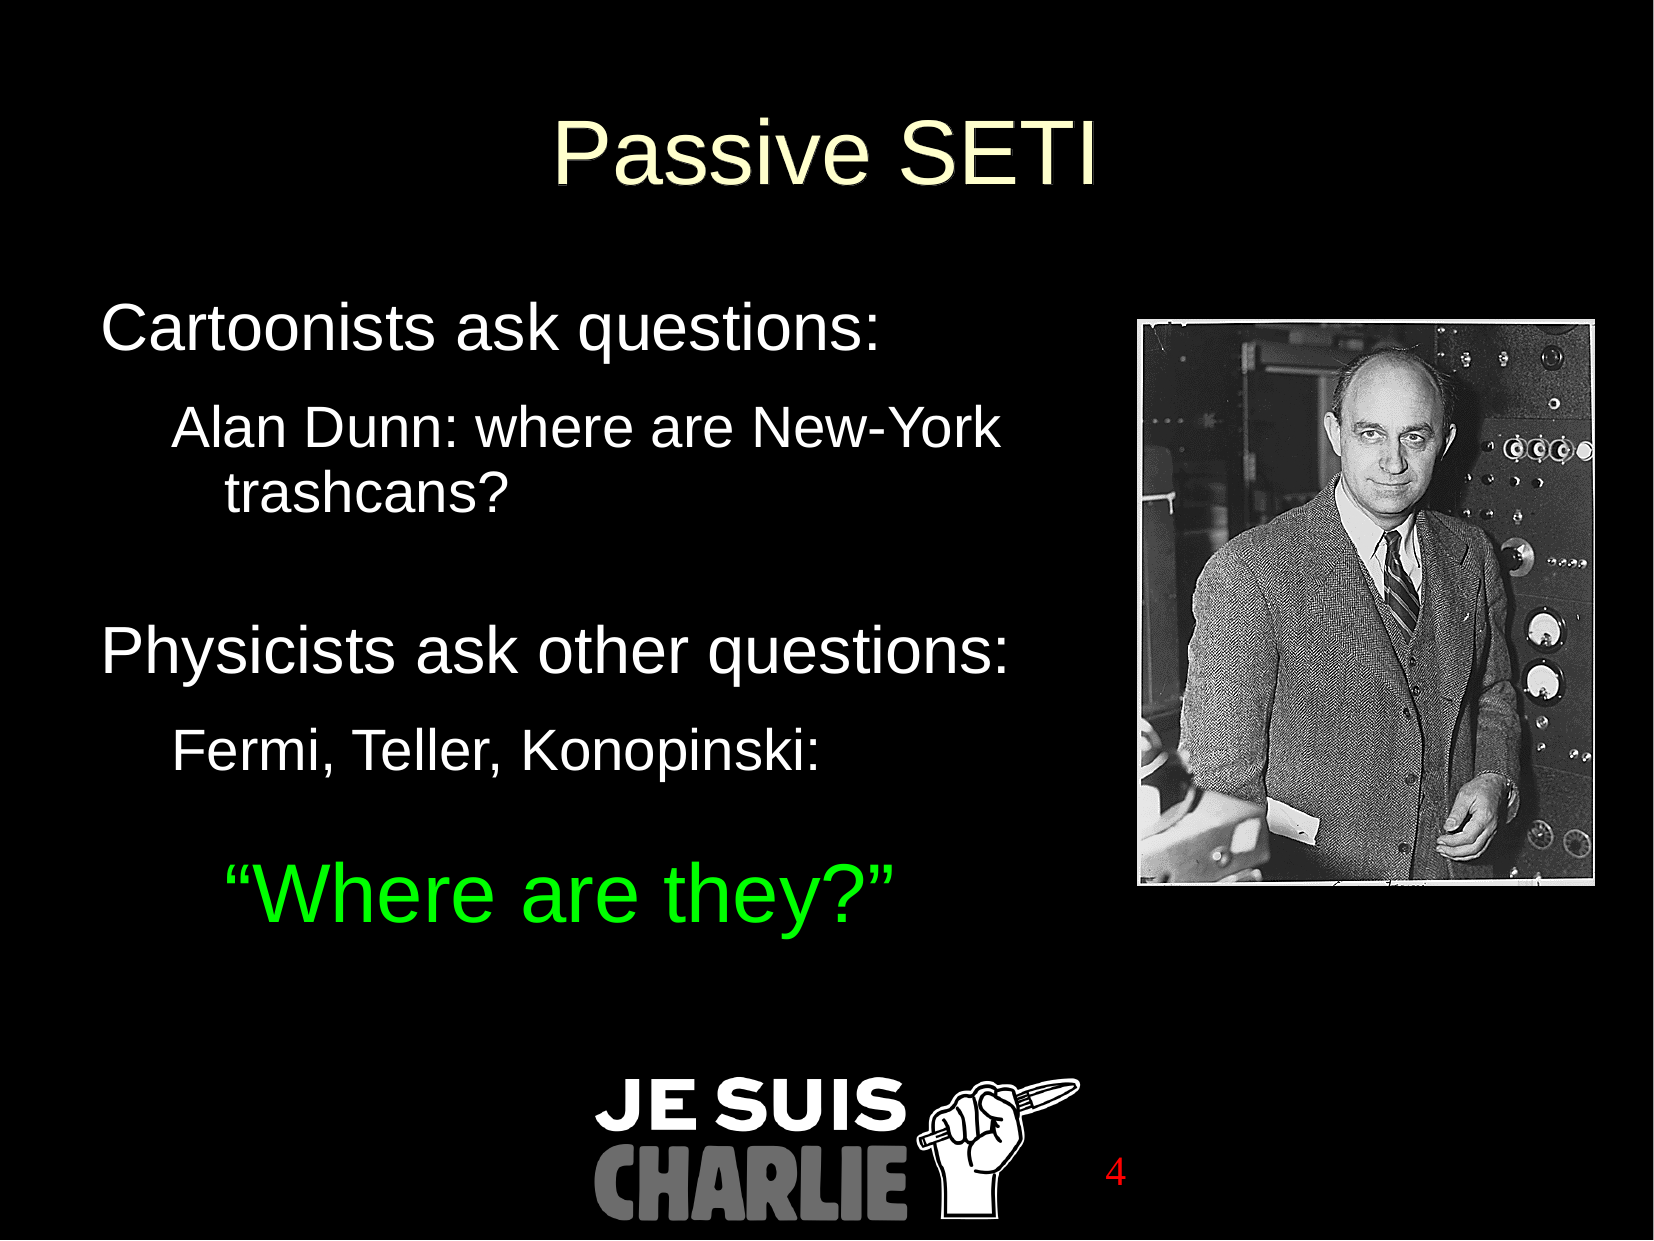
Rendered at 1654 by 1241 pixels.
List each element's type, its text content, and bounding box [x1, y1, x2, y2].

list Cartoonists ask questions: Alan Dunn: where are New-York trashcans? Physicists ask other questions: Fermi, Teller, Konopinski: “Where are they?” [82, 290, 1565, 1034]
picture [1137, 319, 1595, 886]
picture [587, 1062, 1093, 1225]
title Passive SETI [82, 49, 1571, 257]
